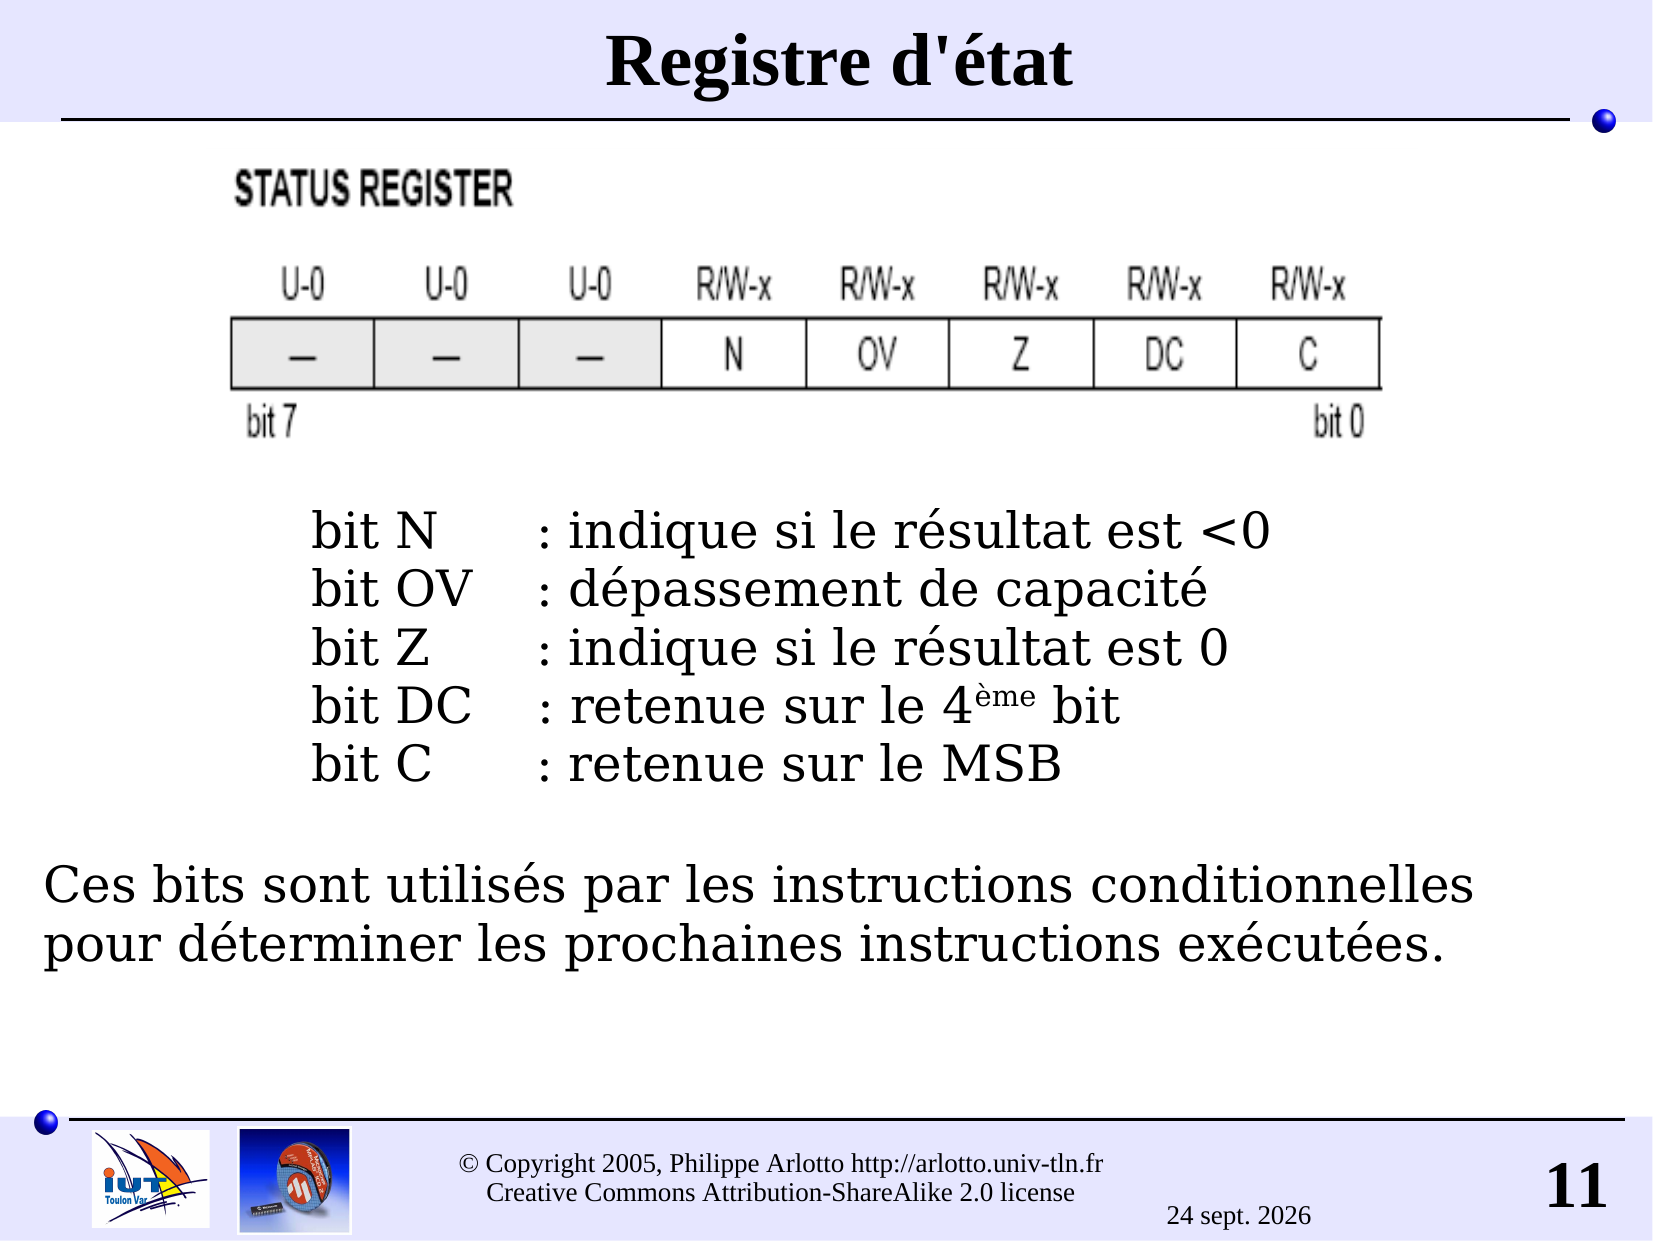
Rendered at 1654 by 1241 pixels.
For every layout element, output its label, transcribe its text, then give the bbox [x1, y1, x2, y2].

text_box bit N : indique si le résultat est <0 bit OV : dépassement de capacité bit Z : indique si le résultat est 0 bit DC : retenue sur le 4ème bit bit C : retenue sur le MSB [295, 501, 1273, 794]
title Registre d'état [95, 14, 1585, 107]
picture [237, 1126, 352, 1235]
picture [206, 147, 1418, 502]
text_box Ces bits sont utilisés par les instructions conditionnelles pour déterminer les prochaines instructions exécutées. [43, 856, 1477, 973]
